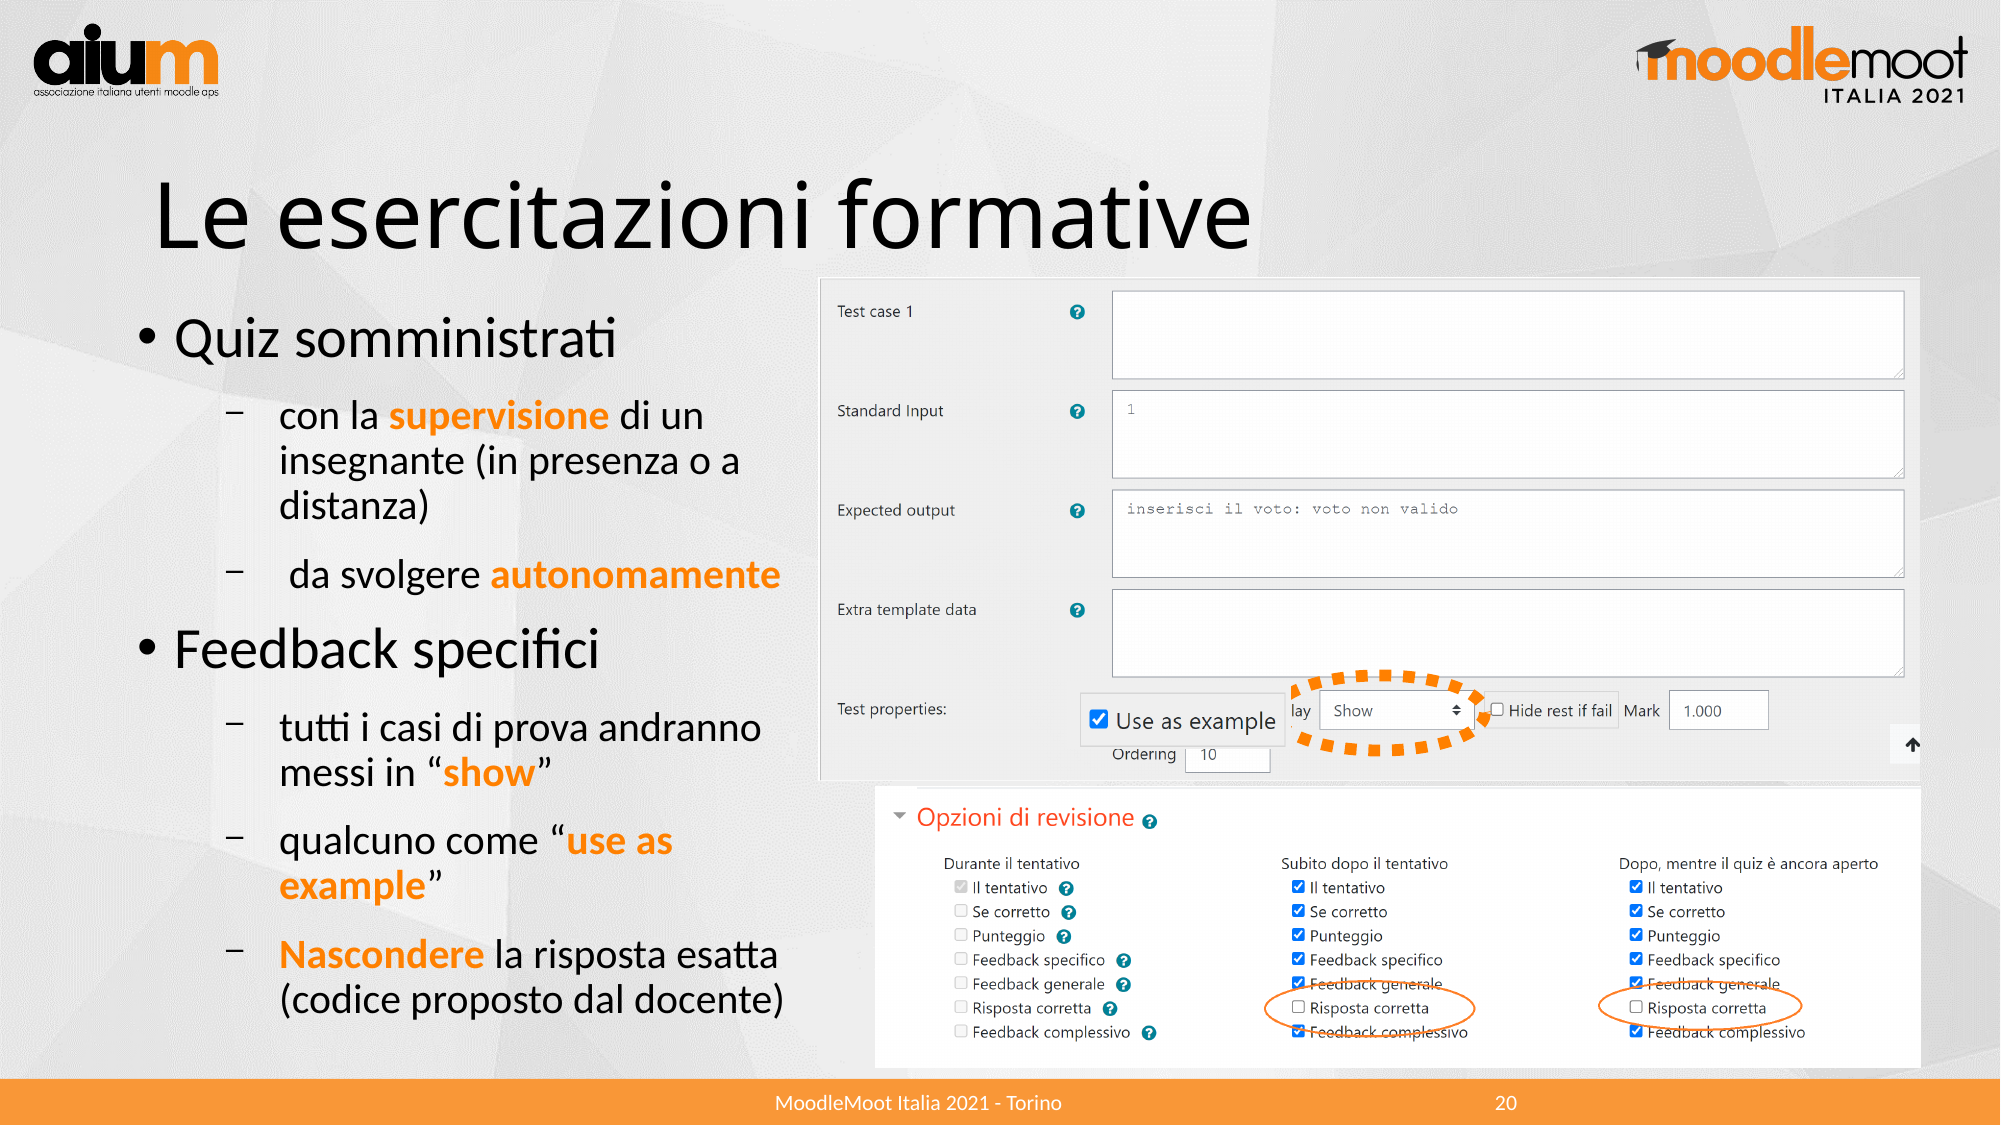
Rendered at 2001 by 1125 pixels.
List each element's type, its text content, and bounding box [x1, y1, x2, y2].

picture [0, 0, 2001, 1125]
title Le esercitazioni formative [137, 110, 1863, 299]
list Quiz somministrati con la supervisione di un insegnante (in presenza o a distanza) da svolgere autonomamente Feedback specifici tutti i casi di prova andranno messi in “show” qualcuno come “use as example” Nascondere la risposta esatta (codice proposto dal docente) [122, 299, 826, 1023]
